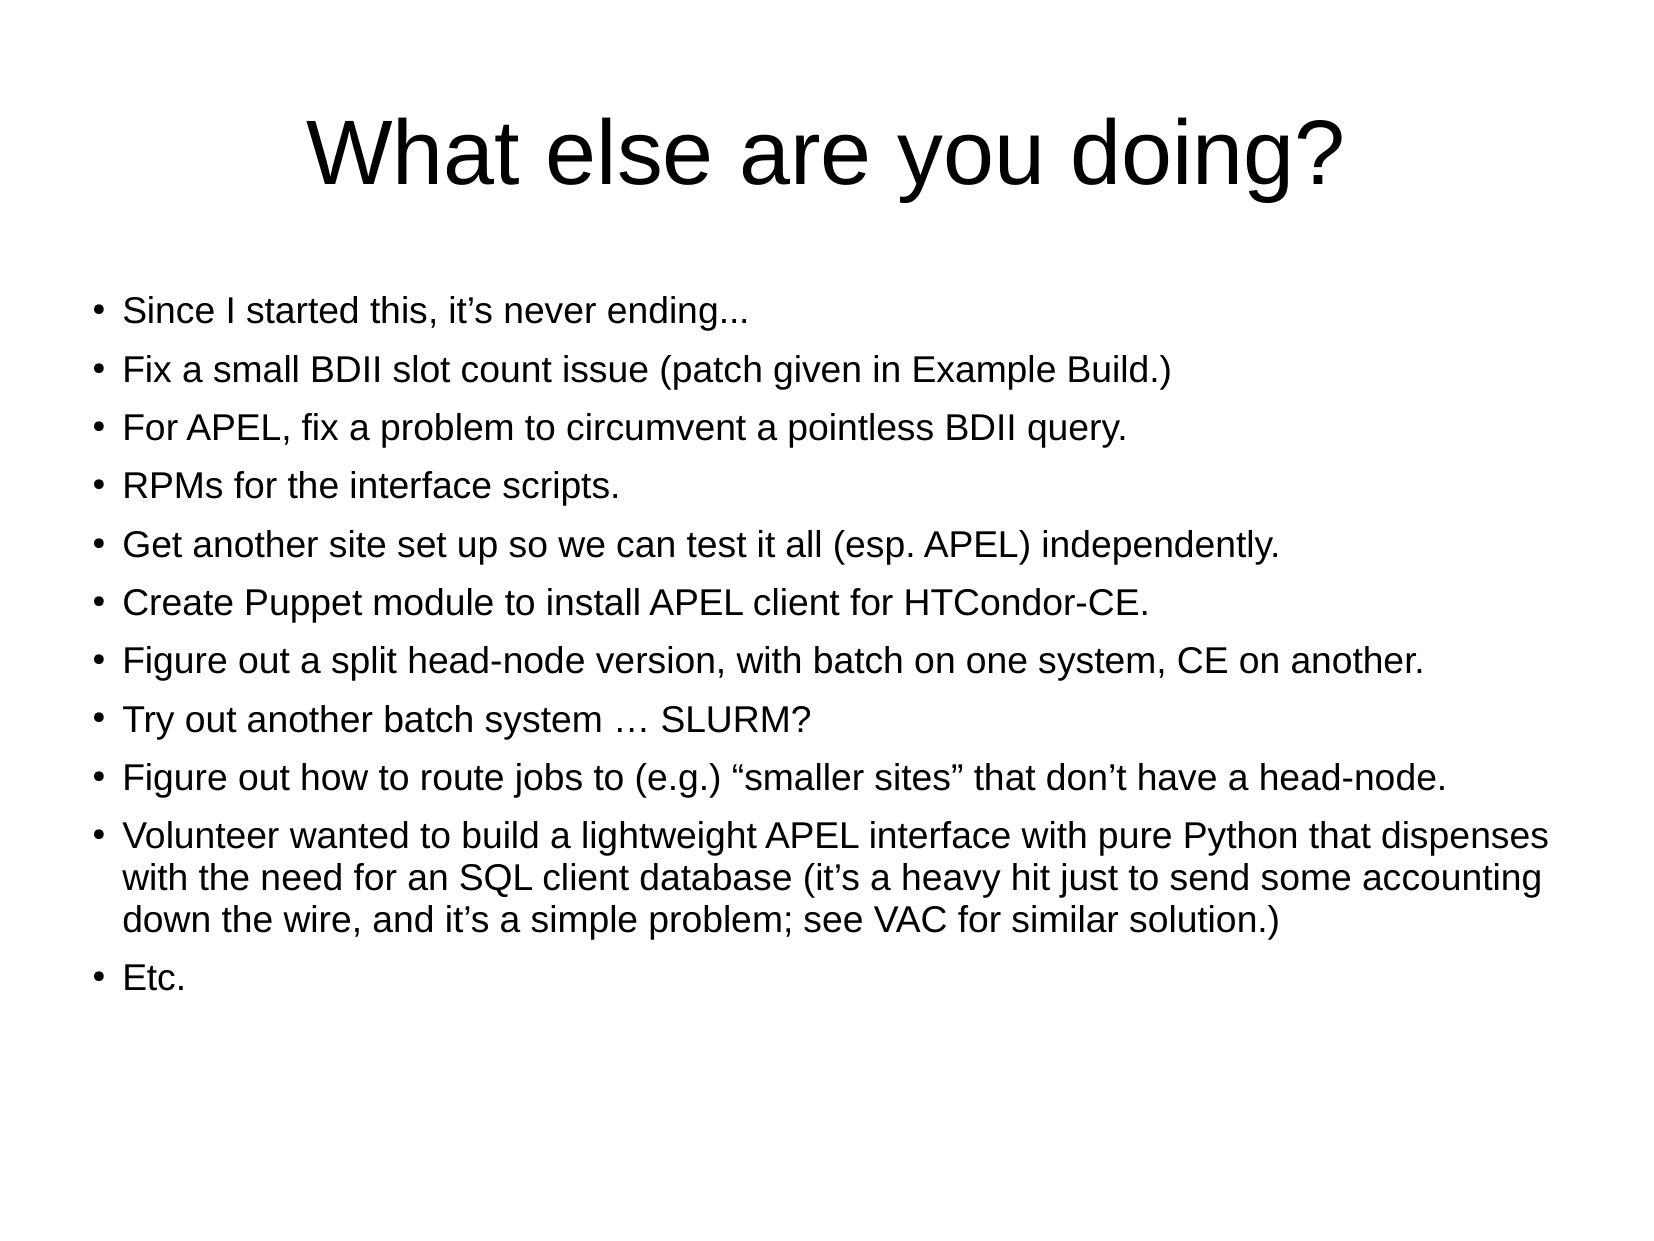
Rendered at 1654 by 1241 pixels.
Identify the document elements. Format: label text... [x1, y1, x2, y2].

list Since I started this, it’s never ending... Fix a small BDII slot count issue (patch given in Example Build.) For APEL, fix a problem to circumvent a pointless BDII query. RPMs for the interface scripts. Get another site set up so we can test it all (esp. APEL) independently. Create Puppet module to install APEL client for HTCondor-CE. Figure out a split head-node version, with batch on one system, CE on another. Try out another batch system … SLURM? Figure out how to route jobs to (e.g.) “smaller sites” that don’t have a head-node. Volunteer wanted to build a lightweight APEL interface with pure Python that dispenses with the need for an SQL client database (it’s a heavy hit just to send some accounting down the wire, and it’s a simple problem; see VAC for similar solution.) Etc. [82, 290, 1571, 1010]
title What else are you doing? [82, 49, 1571, 257]
